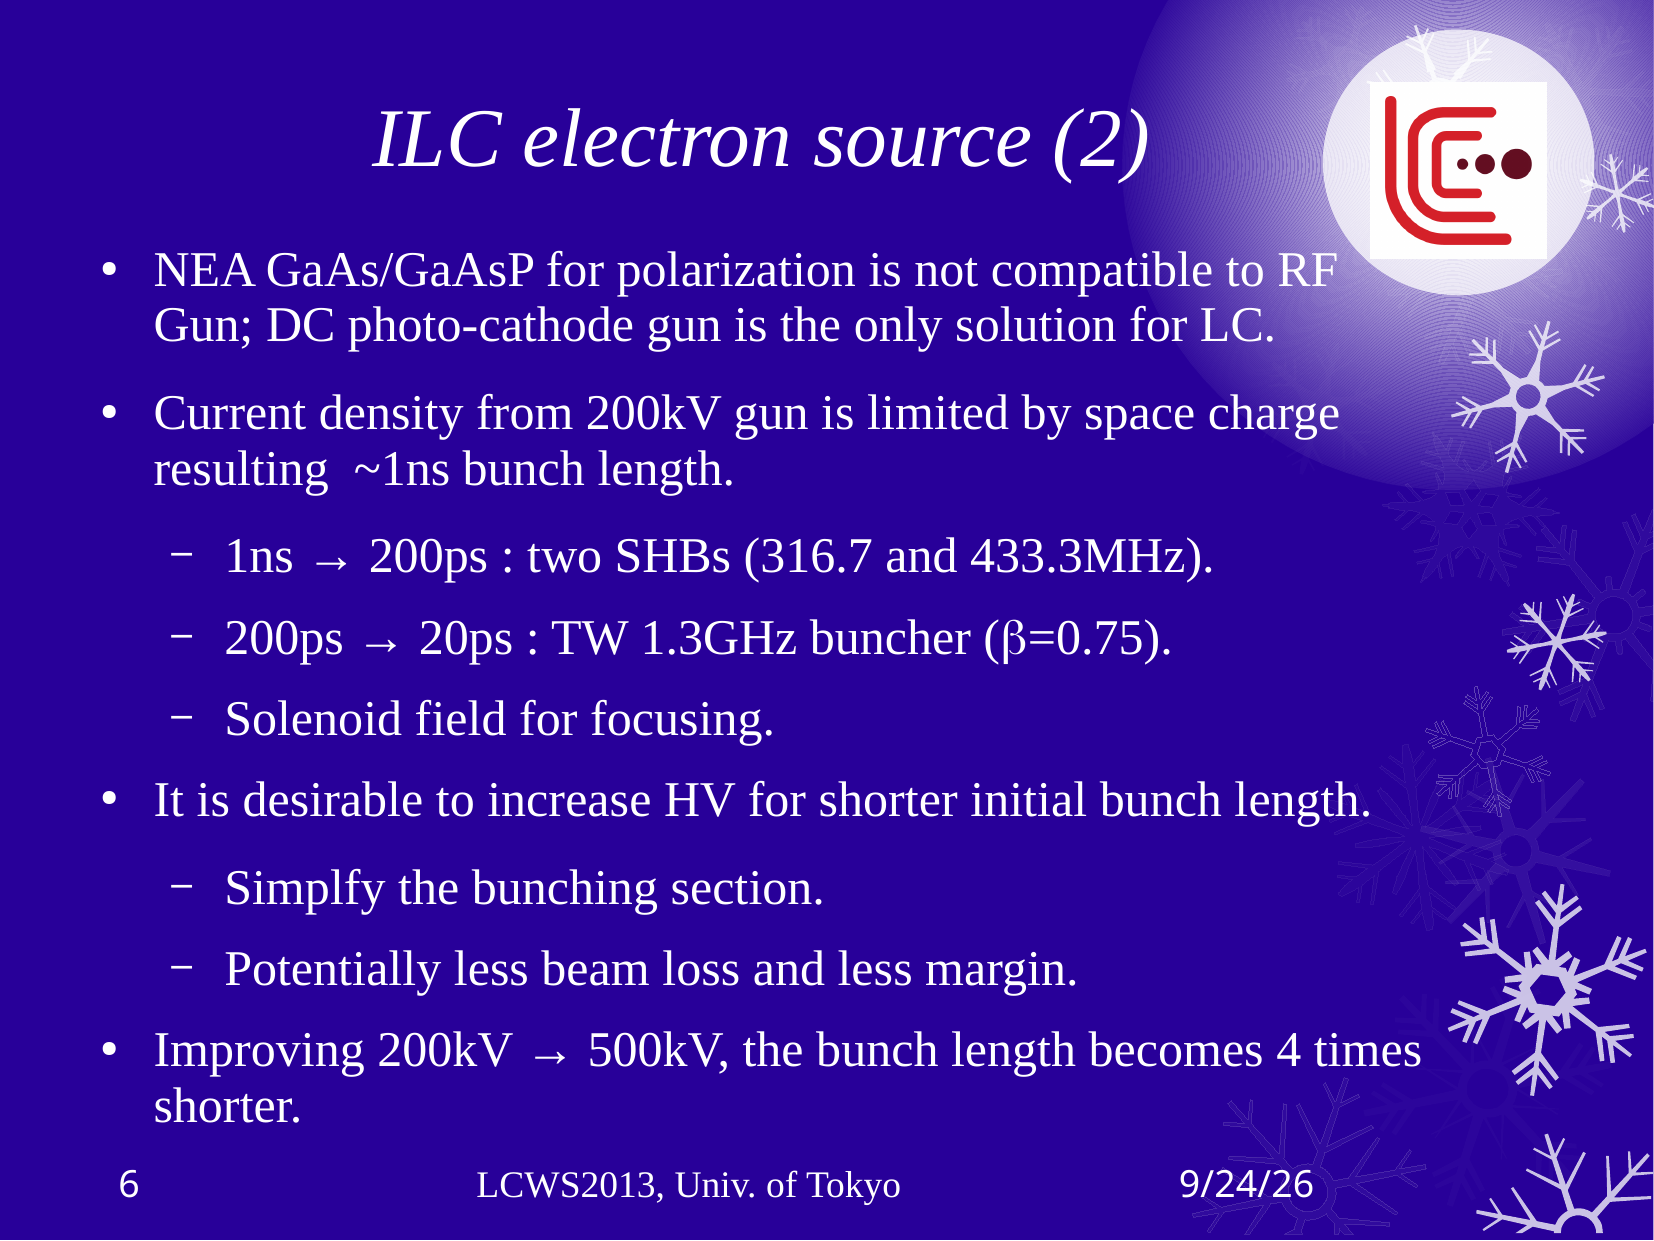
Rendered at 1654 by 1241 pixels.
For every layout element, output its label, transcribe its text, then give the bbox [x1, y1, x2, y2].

list NEA GaAs/GaAsP for polarization is not compatible to RF Gun; DC photo-cathode gun is the only solution for LC. Current density from 200kV gun is limited by space charge resulting ~1ns bunch length. 1ns → 200ps : two SHBs (316.7 and 433.3MHz). 200ps → 20ps : TW 1.3GHz buncher (b=0.75). Solenoid field for focusing. It is desirable to increase HV for shorter initial bunch length. Simplfy the bunching section. Potentially less beam loss and less margin. Improving 200kV → 500kV, the bunch length becomes 4 times shorter. [82, 242, 1441, 1151]
picture [1406, 82, 1547, 259]
title ILC electron source (2) [118, 5, 1406, 242]
